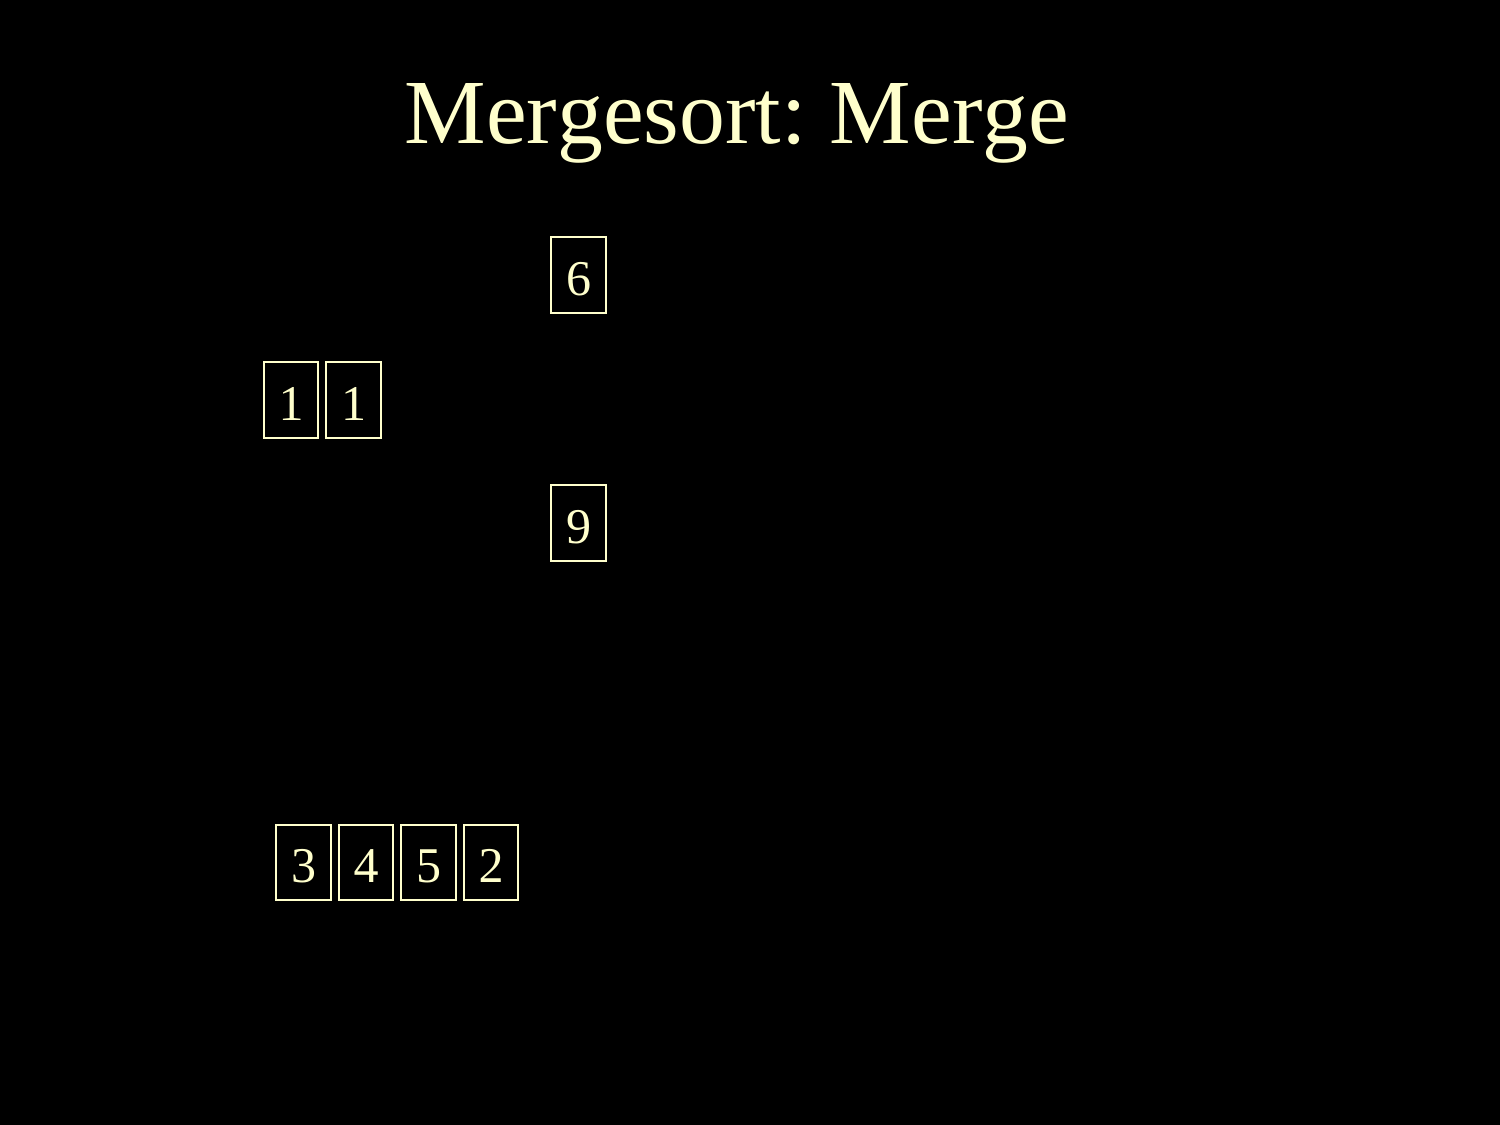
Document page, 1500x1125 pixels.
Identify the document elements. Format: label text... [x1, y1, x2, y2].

text_box 3 [276, 824, 331, 901]
text_box 9 [551, 485, 606, 561]
text_box 6 [551, 237, 606, 313]
title Mergesort: Merge [8, 50, 1467, 176]
text_box 1 [263, 362, 319, 438]
text_box 4 [338, 824, 394, 901]
text_box 1 [326, 362, 381, 438]
text_box 2 [463, 824, 519, 901]
text_box 5 [401, 824, 456, 901]
